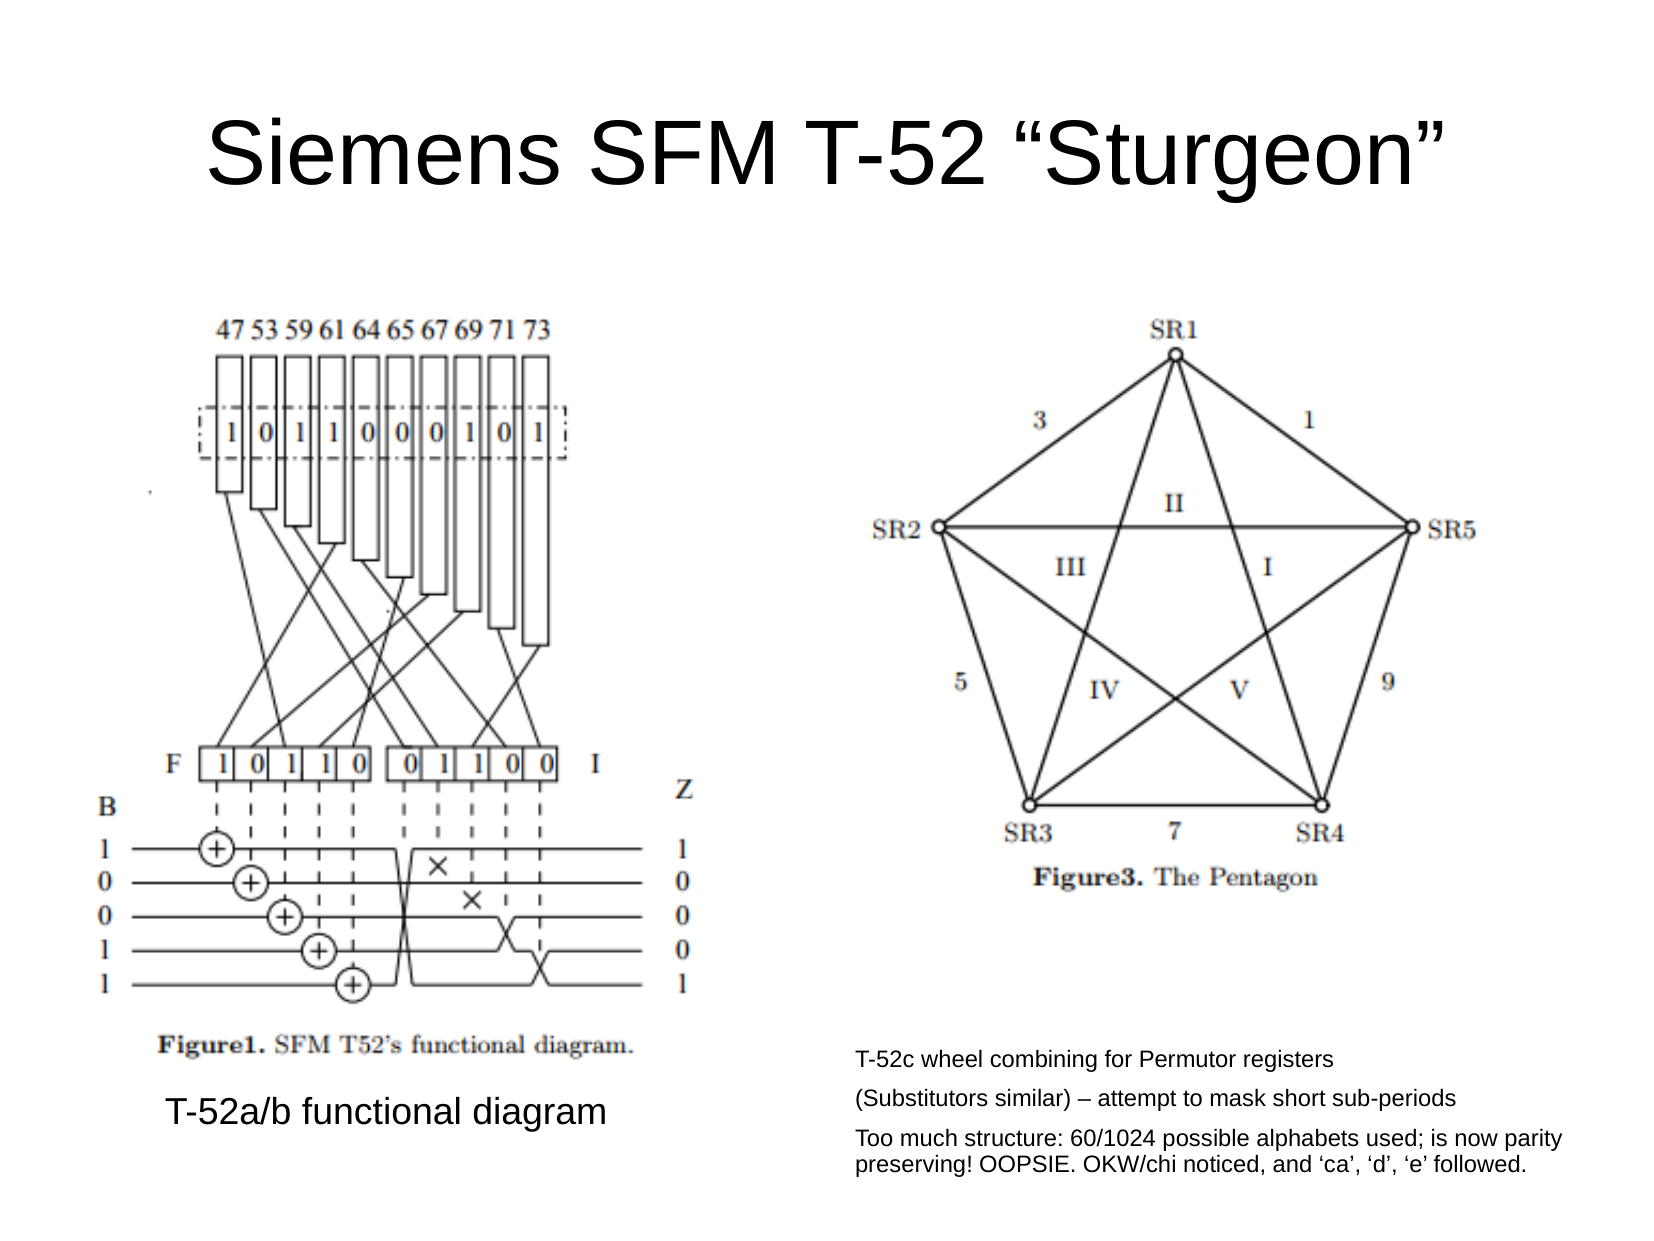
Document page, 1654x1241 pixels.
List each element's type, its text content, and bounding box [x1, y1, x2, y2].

text_box T-52a/b functional diagram [150, 1083, 646, 1141]
list T-52c wheel combining for Permutor registers (Substitutors similar) – attempt to mask short sub-periods Too much structure: 60/1024 possible alphabets used; is now parity preserving! OOPSIE. OKW/chi noticed, and ‘ca’, ‘d’, ‘e’ followed. [855, 1045, 1582, 1186]
picture [77, 299, 751, 1077]
picture [782, 284, 1557, 931]
title Siemens SFM T-52 “Sturgeon” [82, 49, 1571, 257]
